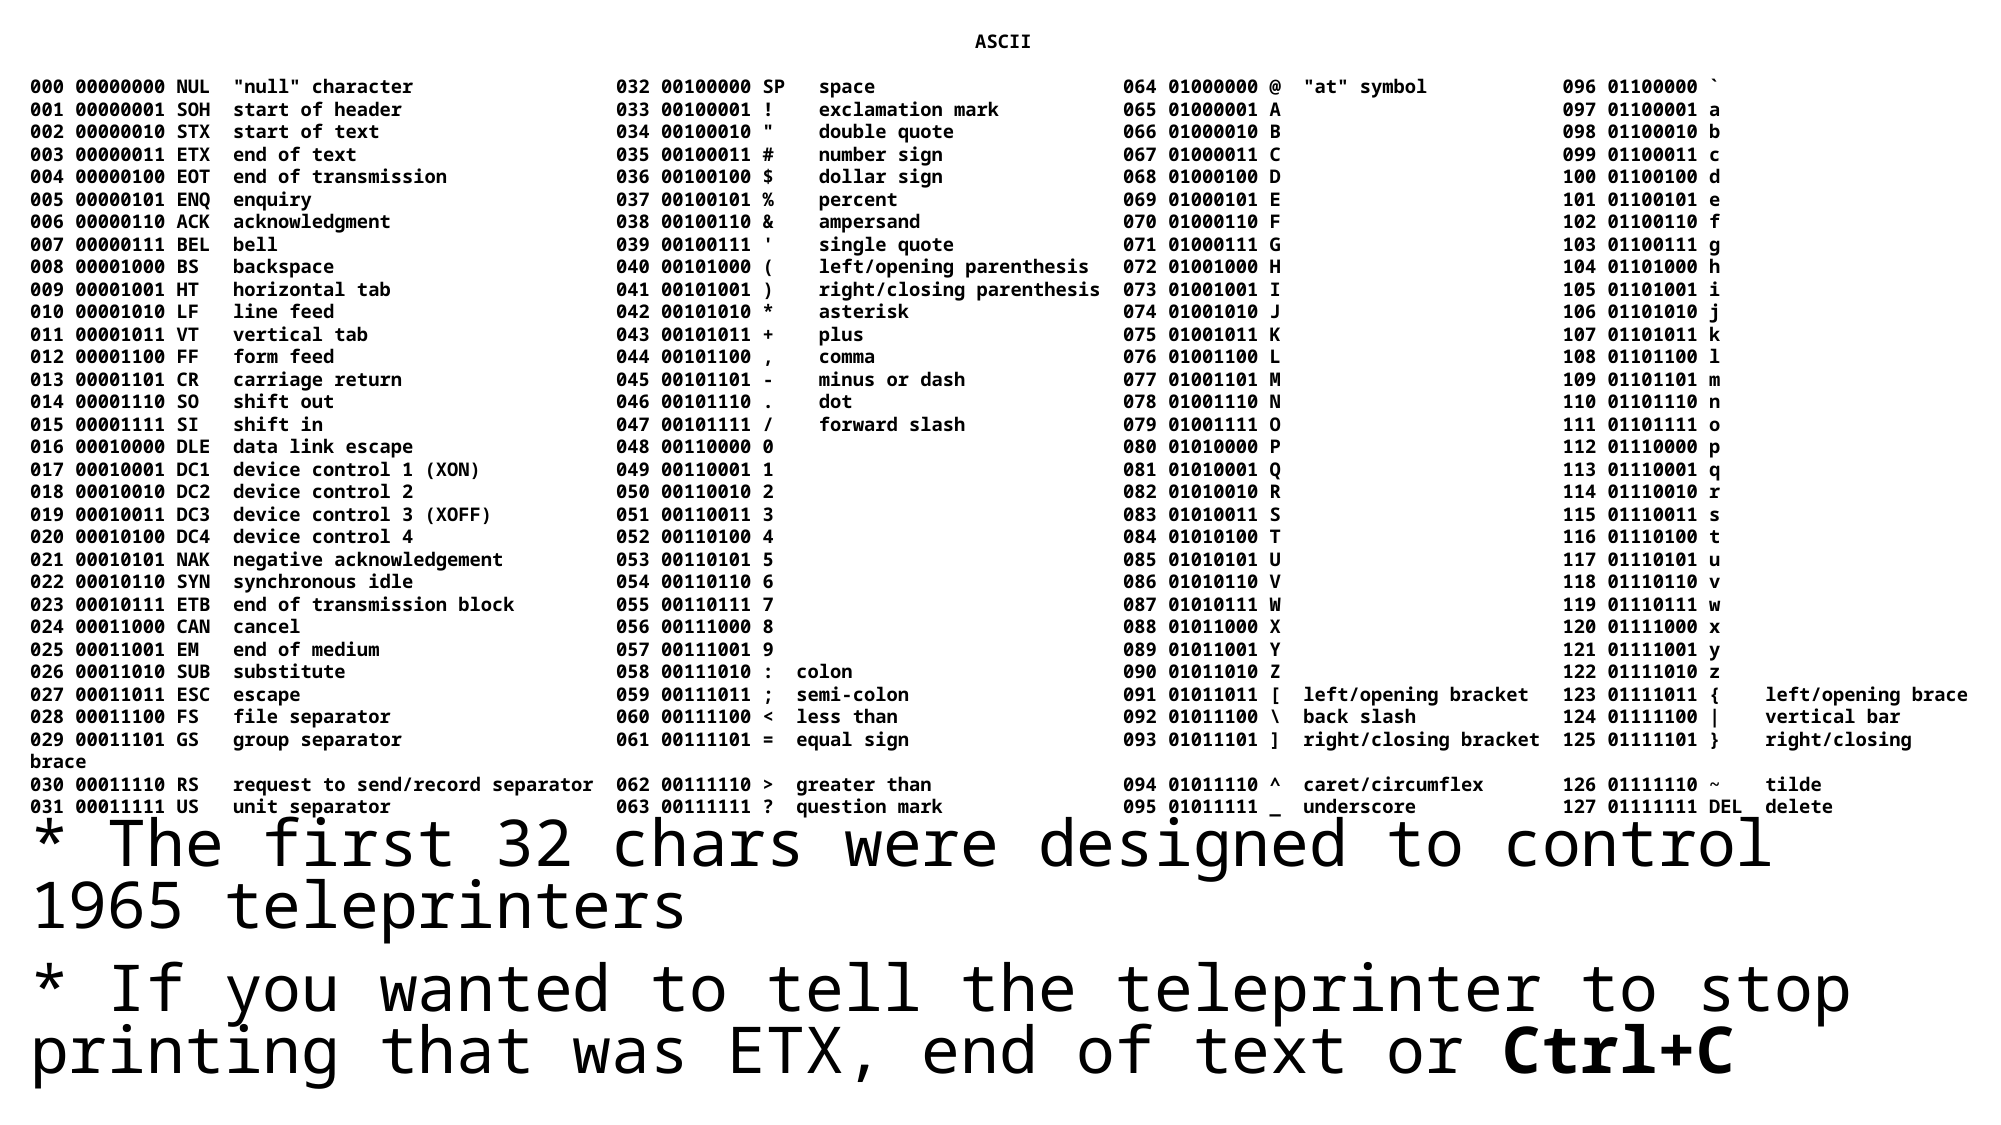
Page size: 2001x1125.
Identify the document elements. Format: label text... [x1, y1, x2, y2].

text_box ASCII 000 00000000 NUL "null" character 032 00100000 SP space 064 01000000 @ "at" symbol 096 01100000 ` 001 00000001 SOH start of header 033 00100001 ! exclamation mark 065 01000001 A 097 01100001 a 002 00000010 STX start of text 034 00100010 " double quote 066 01000010 B 098 01100010 b 003 00000011 ETX end of text 035 00100011 # number sign 067 01000011 C 099 01100011 c 004 00000100 EOT end of transmission 036 00100100 $ dollar sign 068 01000100 D 100 01100100 d 005 00000101 ENQ enquiry 037 00100101 % percent 069 01000101 E 101 01100101 e 006 00000110 ACK acknowledgment 038 00100110 & ampersand 070 01000110 F 102 01100110 f 007 00000111 BEL bell 039 00100111 ' single quote 071 01000111 G 103 01100111 g 008 00001000 BS backspace 040 00101000 ( left/opening parenthesis 072 01001000 H 104 01101000 h 009 00001001 HT horizontal tab 041 00101001 ) right/closing parenthesis 073 01001001 I 105 01101001 i 010 00001010 LF line feed 042 00101010 * asterisk 074 01001010 J 106 01101010 j 011 00001011 VT vertical tab 043 00101011 + plus 075 01001011 K 107 01101011 k 012 00001100 FF form feed 044 00101100 , comma 076 01001100 L 108 01101100 l 013 00001101 CR carriage return 045 00101101 - minus or dash 077 01001101 M 109 01101101 m 014 00001110 SO shift out 046 00101110 . dot 078 01001110 N 110 01101110 n 015 00001111 SI shift in 047 00101111 / forward slash 079 01001111 O 111 01101111 o 016 00010000 DLE data link escape 048 00110000 0 080 01010000 P 112 01110000 p 017 00010001 DC1 device control 1 (XON) 049 00110001 1 081 01010001 Q 113 01110001 q 018 00010010 DC2 device control 2 050 00110010 2 082 01010010 R 114 01110010 r 019 00010011 DC3 device control 3 (XOFF) 051 00110011 3 083 01010011 S 115 01110011 s 020 00010100 DC4 device control 4 052 00110100 4 084 01010100 T 116 01110100 t 021 00010101 NAK negative acknowledgement 053 00110101 5 085 01010101 U 117 01110101 u 022 00010110 SYN synchronous idle 054 00110110 6 086 01010110 V 118 01110110 v 023 00010111 ETB end of transmission block 055 00110111 7 087 01010111 W 119 01110111 w 024 00011000 CAN cancel 056 00111000 8 088 01011000 X 120 01111000 x 025 00011001 EM end of medium 057 00111001 9 089 01011001 Y 121 01111001 y 026 00011010 SUB substitute 058 00111010 : colon 090 01011010 Z 122 01111010 z 027 00011011 ESC escape 059 00111011 ; semi-colon 091 01011011 [ left/opening bracket 123 01111011 { left/opening brace 028 00011100 FS file separator 060 00111100 < less than 092 01011100 \ back slash 124 01111100 | vertical bar 029 00011101 GS group separator 061 00111101 = equal sign 093 01011101 ] right/closing bracket 125 01111101 } right/closing brace 030 00011110 RS request to send/record separator 062 00111110 > greater than 094 01011110 ^ caret/circumflex 126 01111110 ~ tilde 031 00011111 US unit separator 063 00111111 ? question mark 095 01011111 _ underscore 127 01111111 DEL delete [15, 22, 1985, 810]
list * The first 32 chars were designed to control 1965 teleprinters * If you wanted to tell the teleprinter to stop printing that was ETX, end of text or Ctrl+C [15, 809, 1968, 1103]
